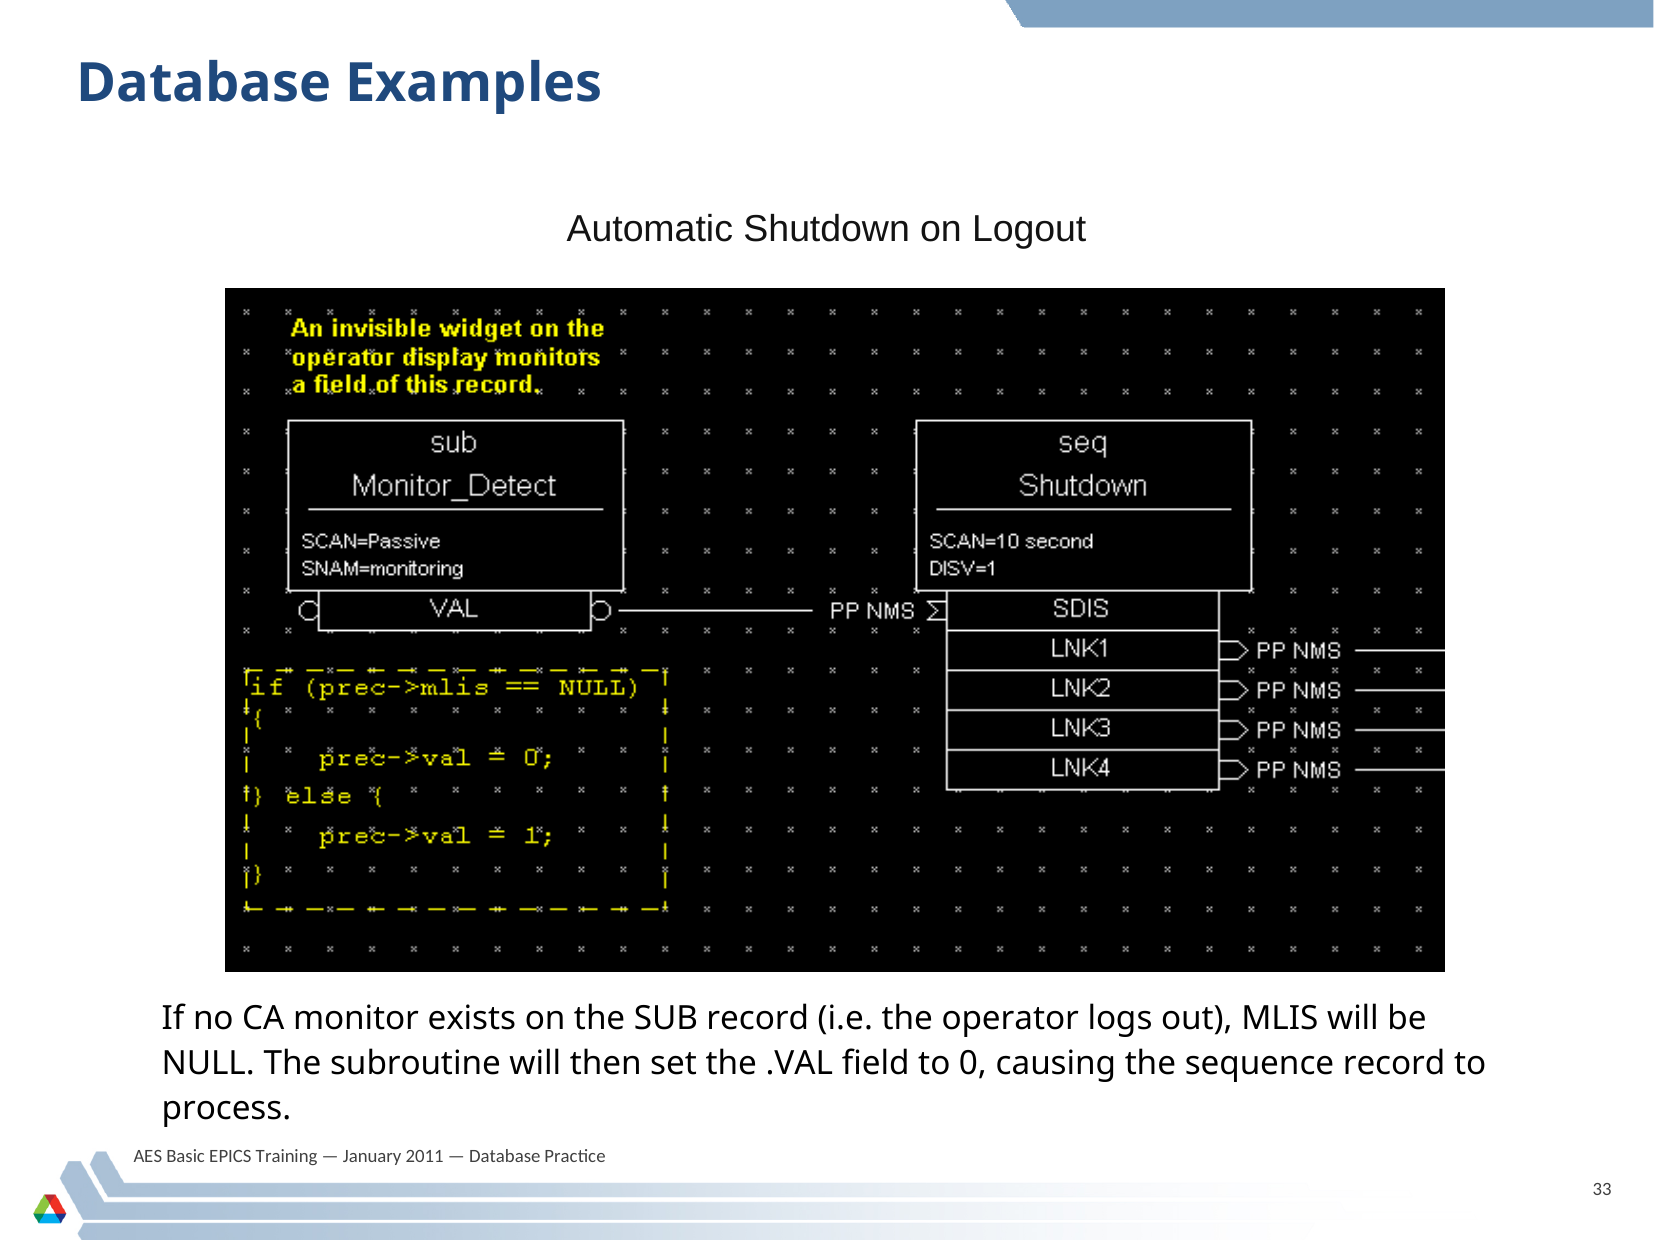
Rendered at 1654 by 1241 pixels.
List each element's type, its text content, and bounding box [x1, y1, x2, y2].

text_box If no CA monitor exists on the SUB record (i.e. the operator logs out), MLIS will be NULL. The subroutine will then set the .VAL field to 0, causing the sequence record to process. [146, 986, 1525, 1138]
title Database Examples [61, 51, 1500, 123]
text_box Automatic Shutdown on Logout [73, 199, 1581, 257]
picture [0, 0, 1654, 29]
picture [225, 288, 1445, 972]
picture [0, 1143, 1654, 1240]
